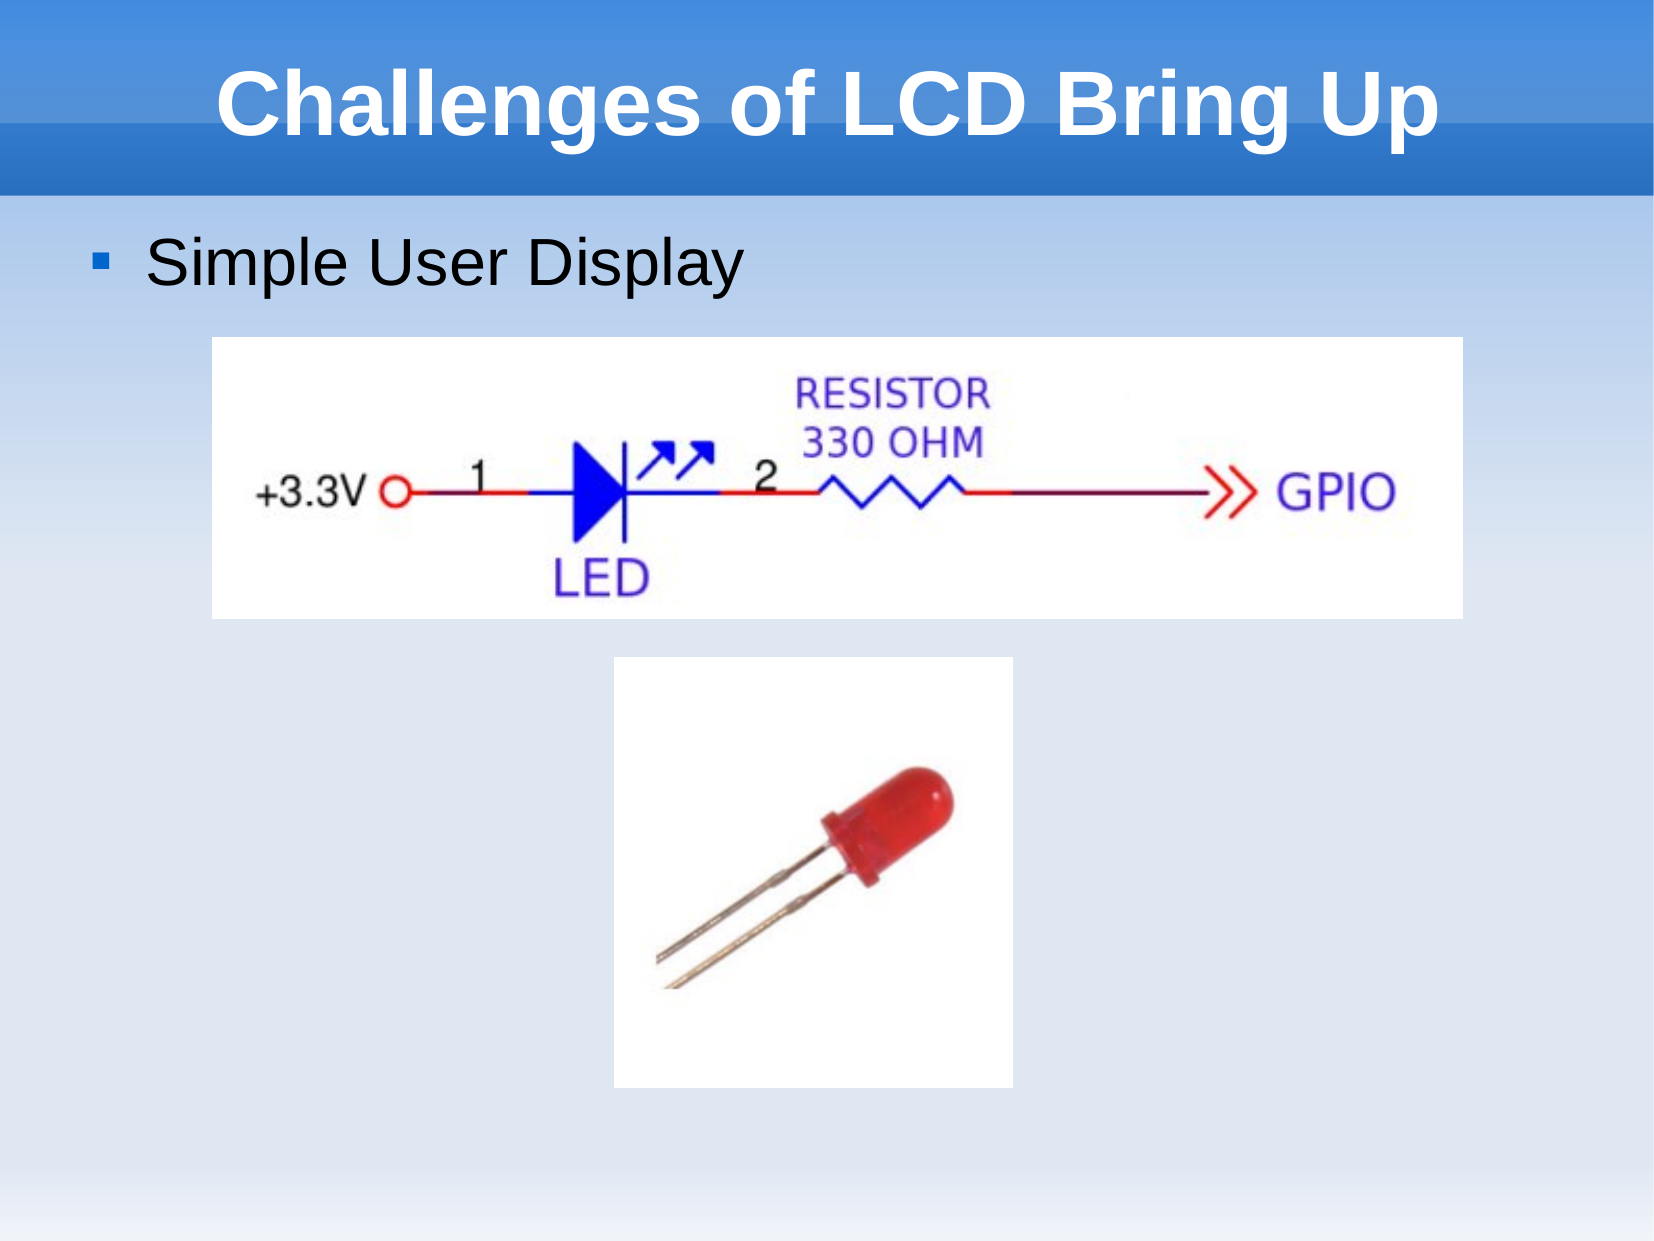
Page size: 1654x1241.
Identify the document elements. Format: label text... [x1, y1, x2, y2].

list Simple User Display [75, 225, 1564, 1044]
picture [0, 0, 1654, 1241]
title Challenges of LCD Bring Up [49, 0, 1538, 208]
